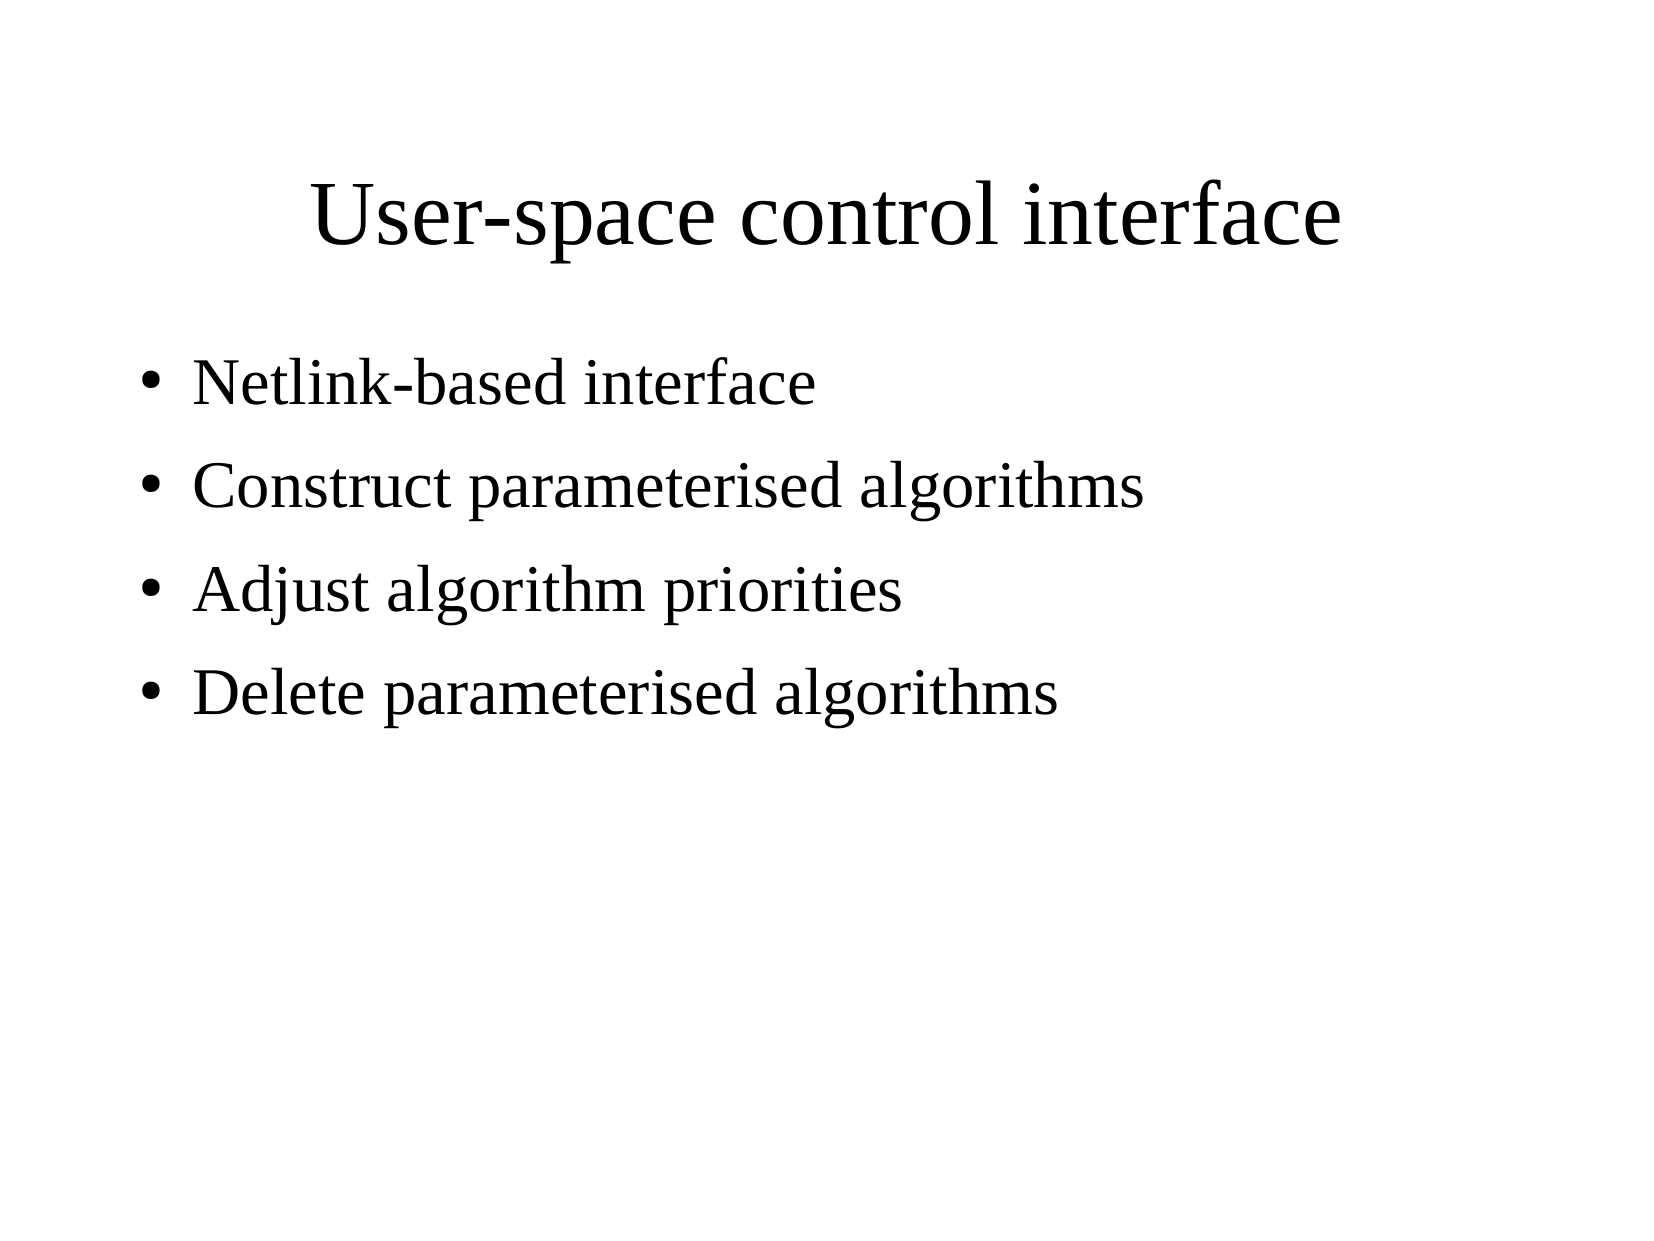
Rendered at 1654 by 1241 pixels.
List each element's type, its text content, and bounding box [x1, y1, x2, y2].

title User-space control interface [121, 110, 1534, 318]
list Netlink-based interface Construct parameterised algorithms Adjust algorithm priorities Delete parameterised algorithms [121, 344, 1534, 1127]
